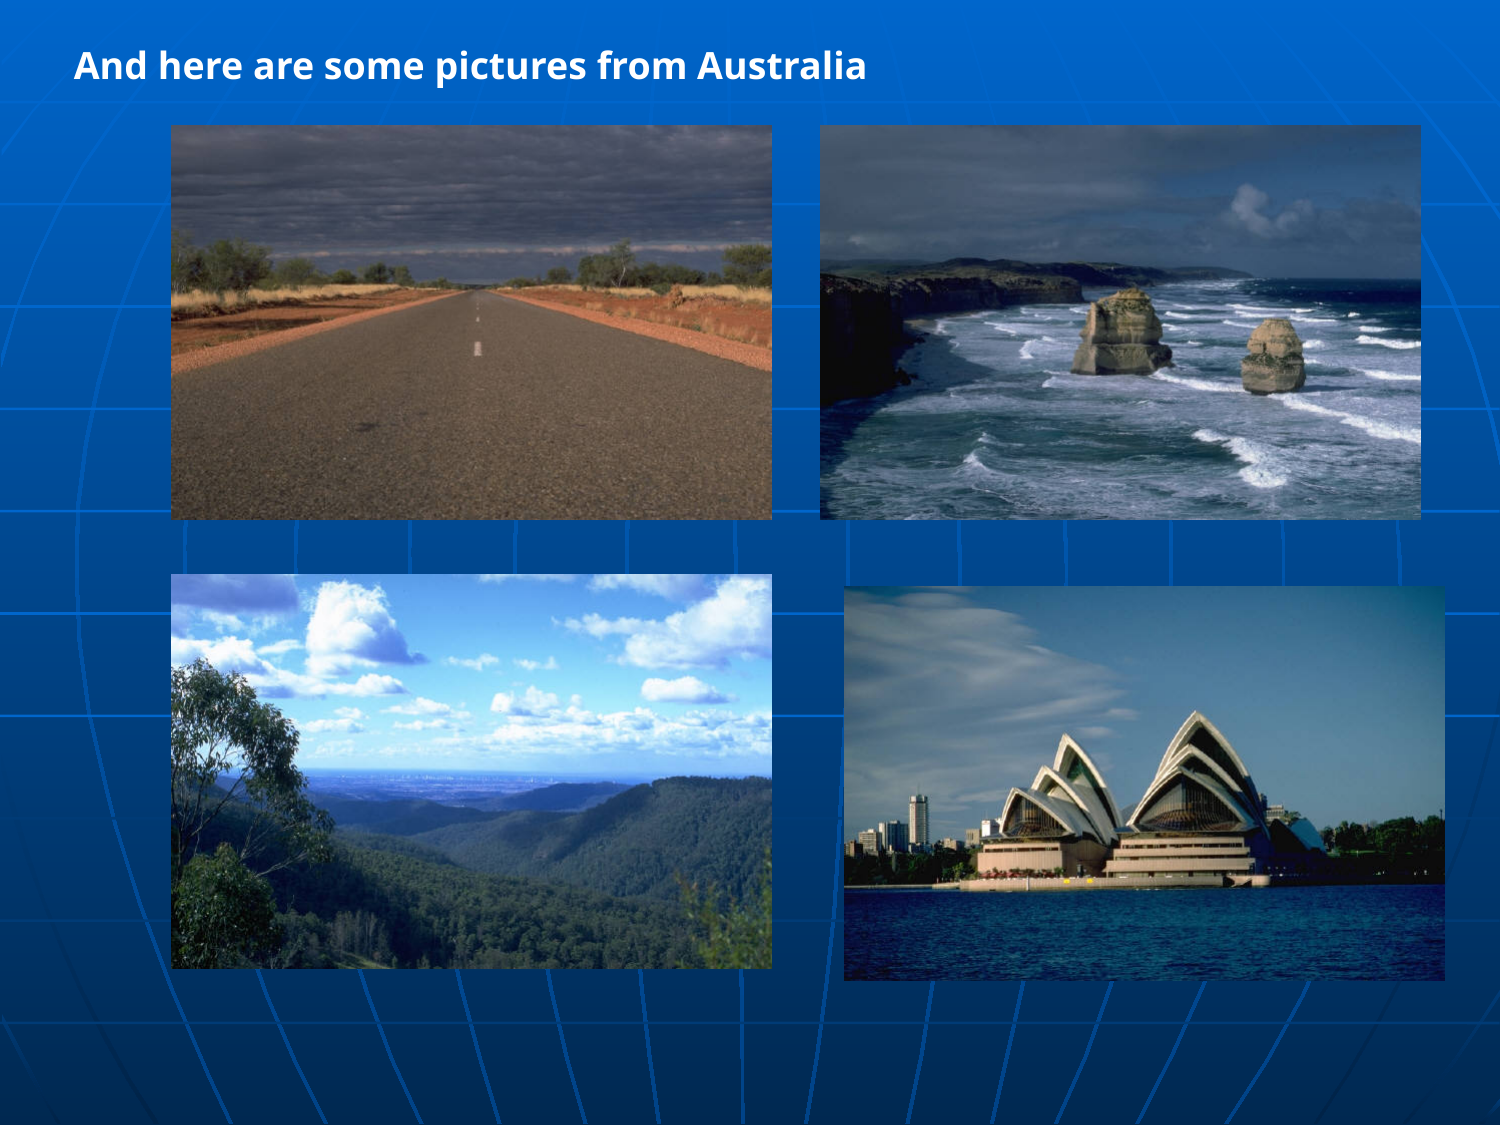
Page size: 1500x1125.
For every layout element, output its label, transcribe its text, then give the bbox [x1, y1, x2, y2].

picture [171, 125, 772, 520]
text_box And here are some pictures from Australia [58, 34, 884, 95]
picture [844, 586, 1445, 981]
picture [171, 574, 772, 969]
picture [820, 125, 1421, 520]
